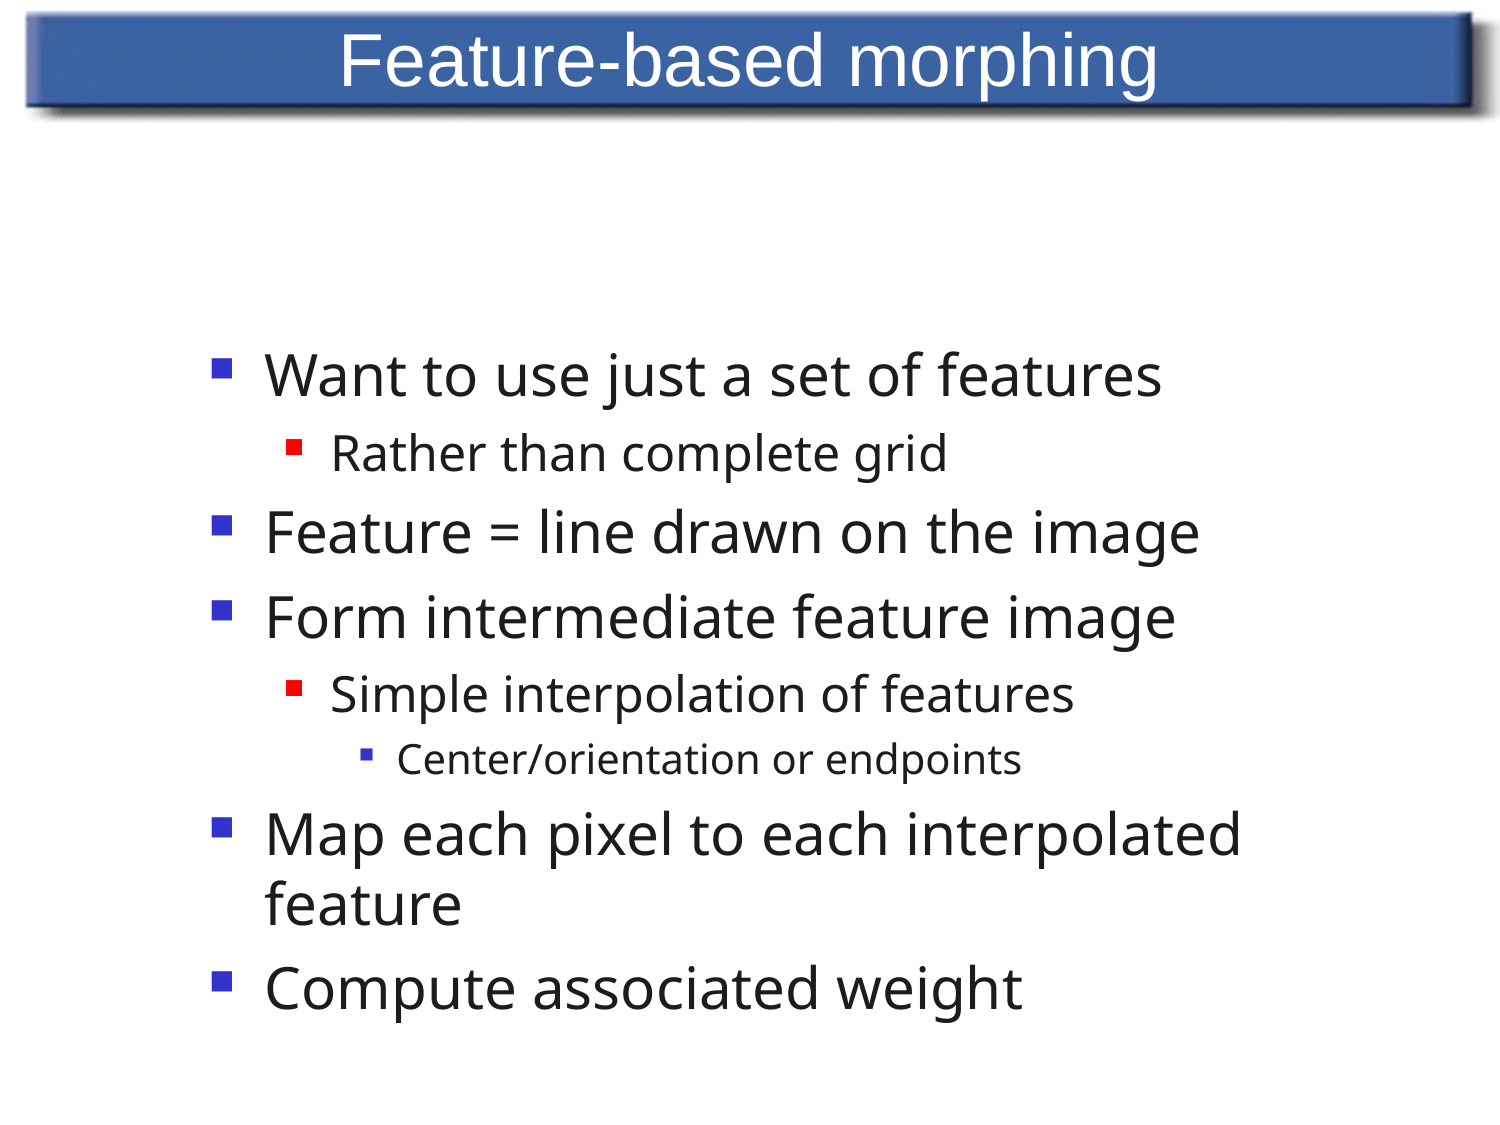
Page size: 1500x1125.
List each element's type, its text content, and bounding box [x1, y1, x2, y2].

title Feature-based morphing [110, 3, 1389, 110]
picture [24, 9, 1500, 125]
list Want to use just a set of features Rather than complete grid Feature = line drawn on the image Form intermediate feature image Simple interpolation of features Center/orientation or endpoints Map each pixel to each interpolated feature Compute associated weight [193, 331, 1469, 1007]
